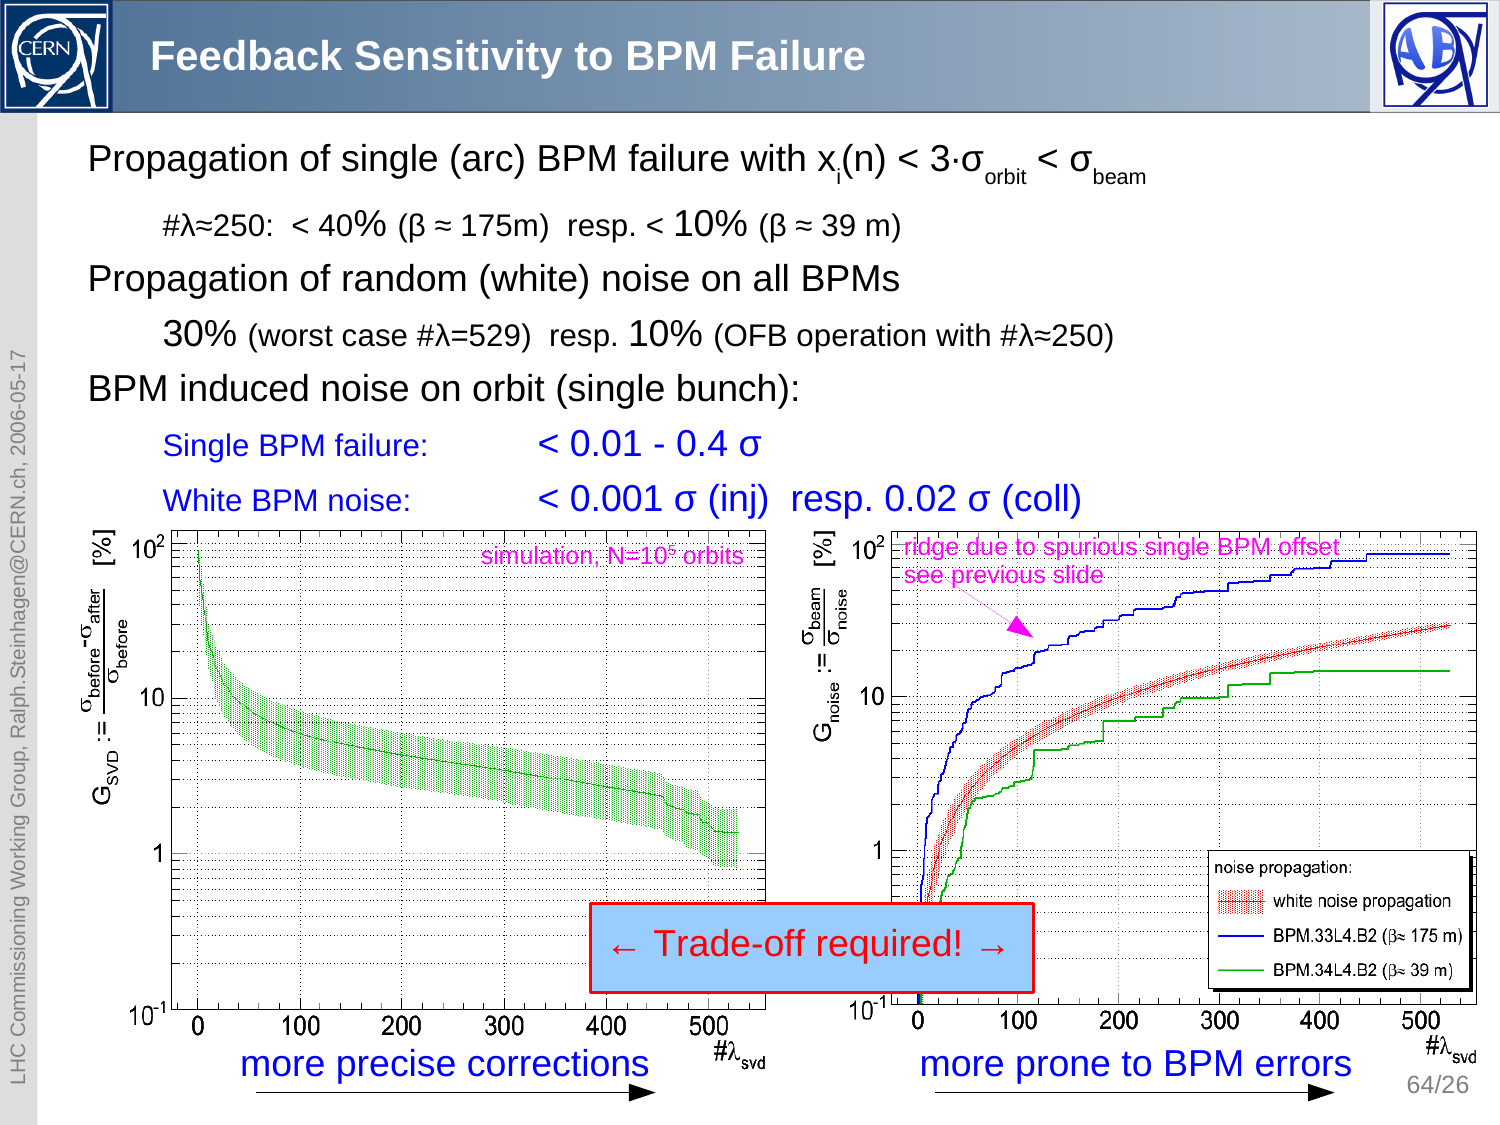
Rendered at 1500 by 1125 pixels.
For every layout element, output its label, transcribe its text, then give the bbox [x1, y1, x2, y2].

picture [785, 520, 1490, 1070]
picture [64, 519, 779, 1076]
text_box more precise corrections [225, 1035, 665, 1093]
text_box [590, 903, 1034, 993]
picture [0, 0, 113, 113]
picture [1382, 1, 1489, 108]
text_box ← Trade-off required! → [590, 915, 1026, 973]
text_box simulation, N=105 orbits [466, 533, 760, 577]
title Feedback Sensitivity to BPM Failure [150, 0, 1201, 113]
text_box ridge due to spurious single BPM offset see previous slide [888, 525, 1363, 597]
list Propagation of single (arc) BPM failure with xi(n) < 3∙σorbit < σbeam #λ≈250: < 40% (β ≈ 175m) resp. < 10% (β ≈ 39 m) Propagation of random (white) noise on all BPMs 30% (worst case #λ=529) resp. 10% (OFB operation with #λ≈250) BPM induced noise on orbit (single bunch): Single BPM failure: < 0.01 - 0.4 σ White BPM noise: < 0.001 σ (inj) resp. 0.02 σ (coll) [87, 137, 1438, 520]
text_box more prone to BPM errors [904, 1035, 1367, 1093]
